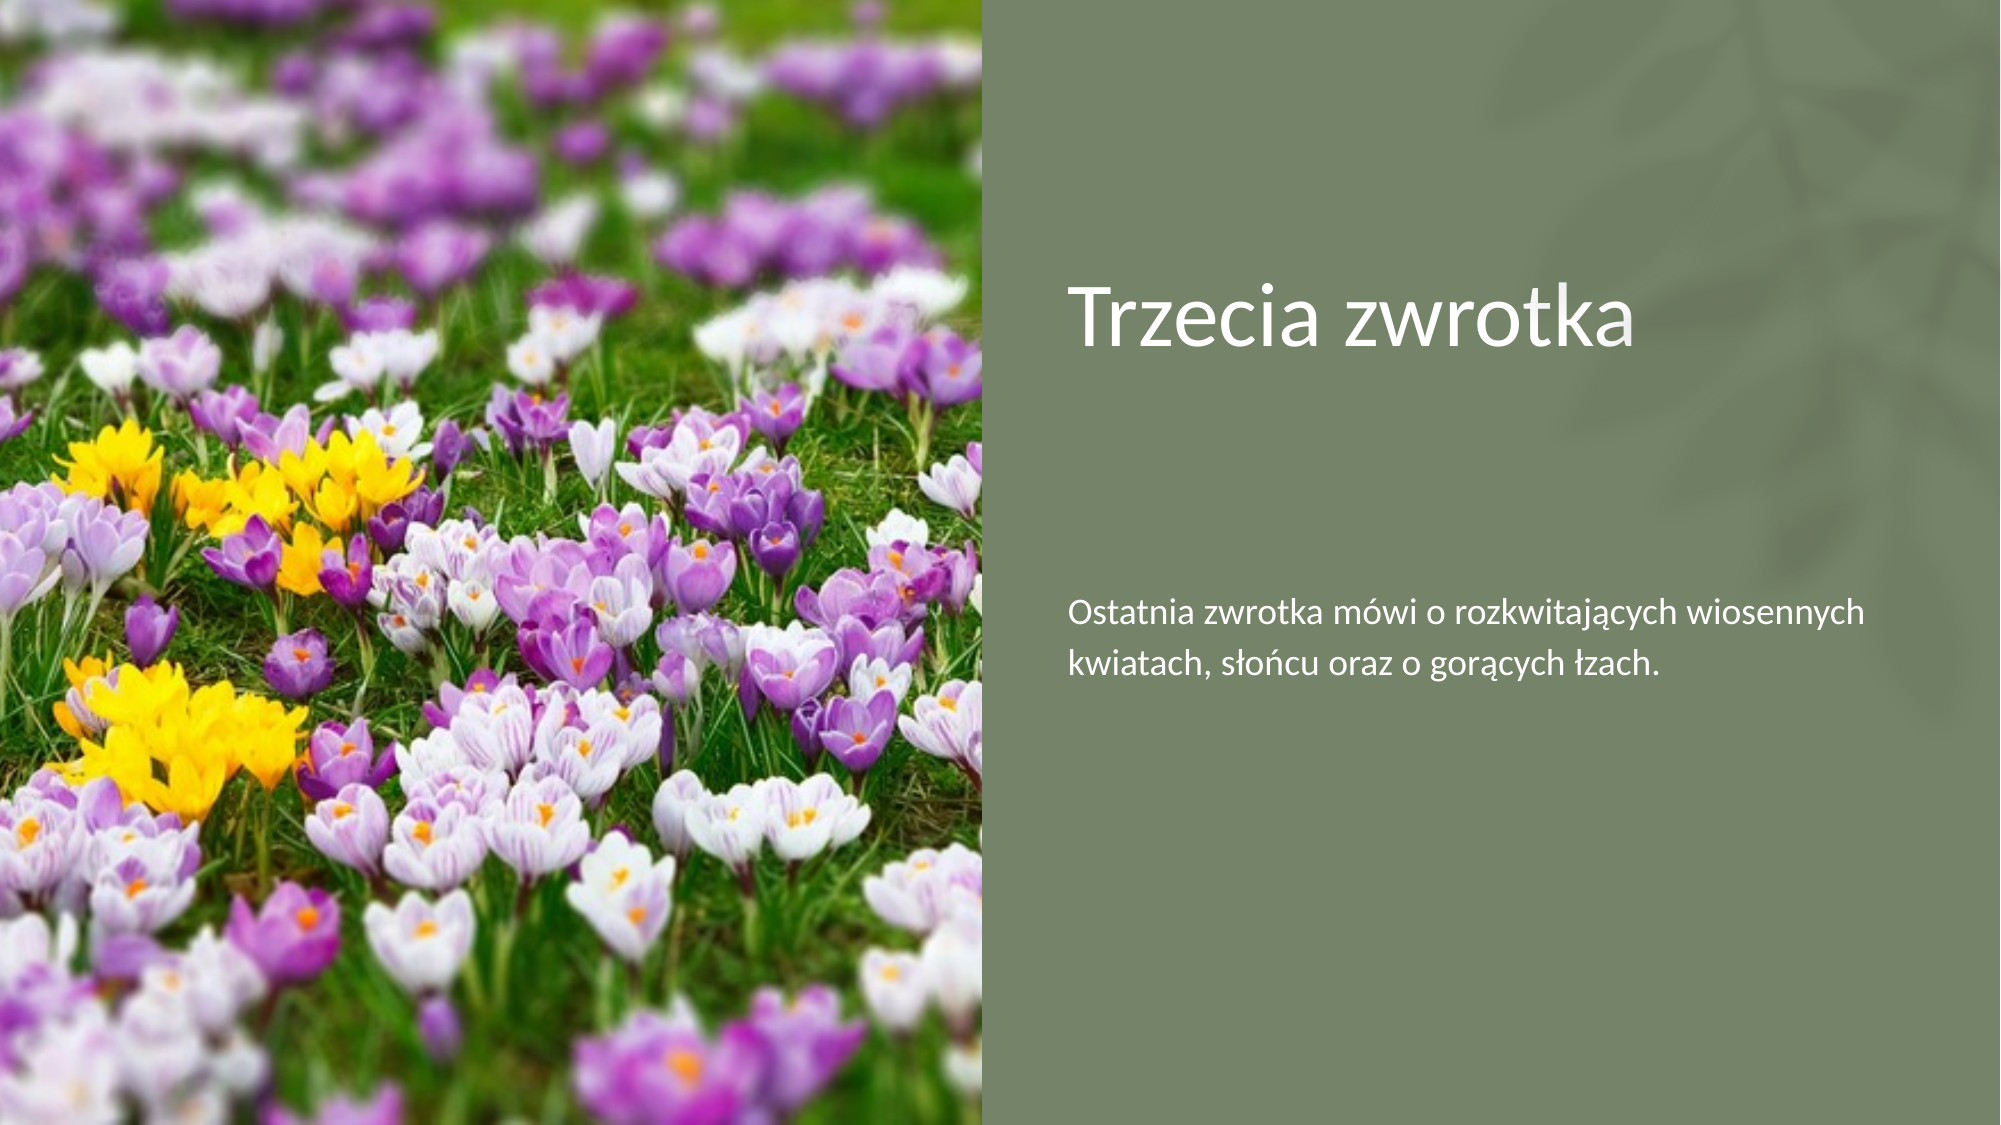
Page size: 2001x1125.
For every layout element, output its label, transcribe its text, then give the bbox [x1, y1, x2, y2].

text_box [982, 0, 2000, 1125]
picture [1431, 0, 2000, 756]
title Trzecia zwrotka [1050, 75, 1431, 541]
list Ostatnia zwrotka mówi o rozkwitających wiosennych kwiatach, słońcu oraz o gorących łzach. [1050, 562, 1925, 987]
picture [0, 0, 982, 1125]
